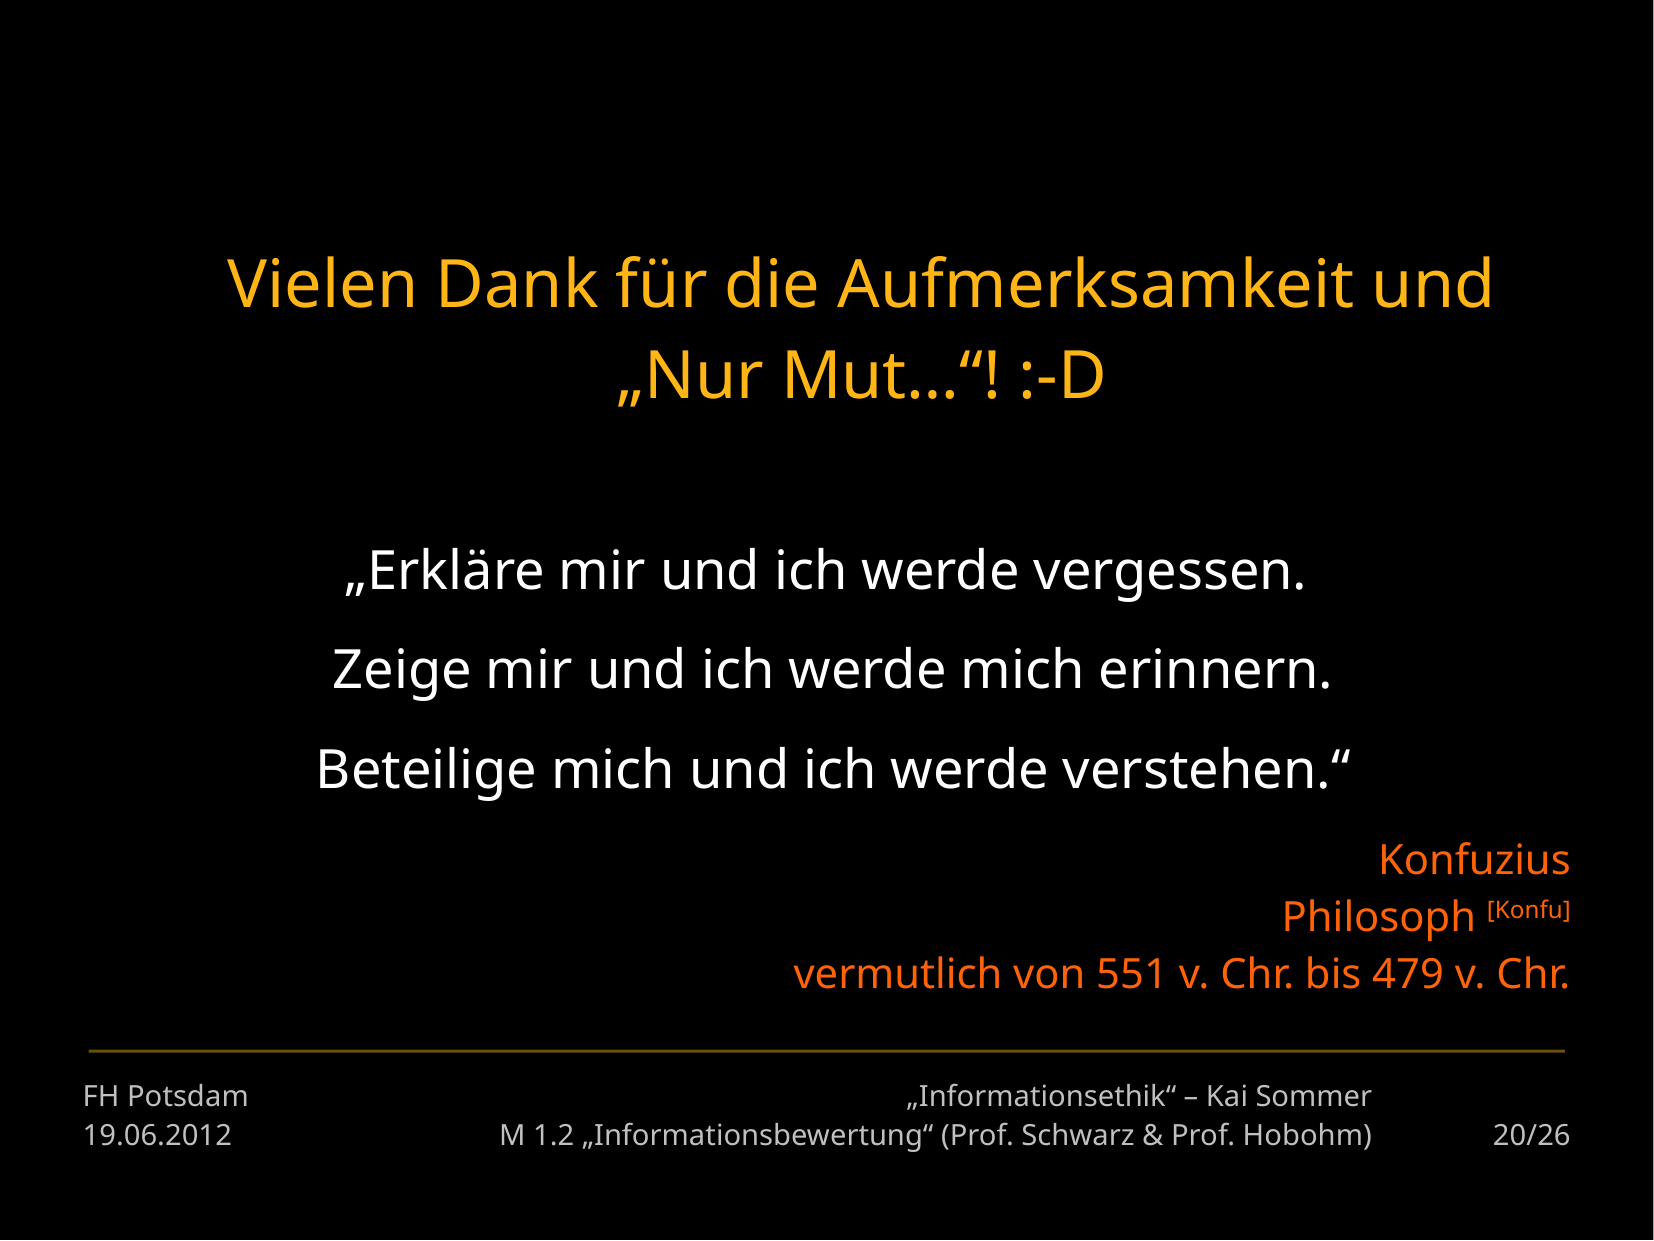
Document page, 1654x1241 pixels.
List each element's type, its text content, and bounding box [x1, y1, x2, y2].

list Vielen Dank für die Aufmerksamkeit und „Nur Mut…“! :-D „Erkläre mir und ich werde vergessen. Zeige mir und ich werde mich erinnern. Beteilige mich und ich werde verstehen.“ Konfuzius Philosoph [Konfu] vermutlich von 551 v. Chr. bis 479 v. Chr. [82, 236, 1571, 1109]
